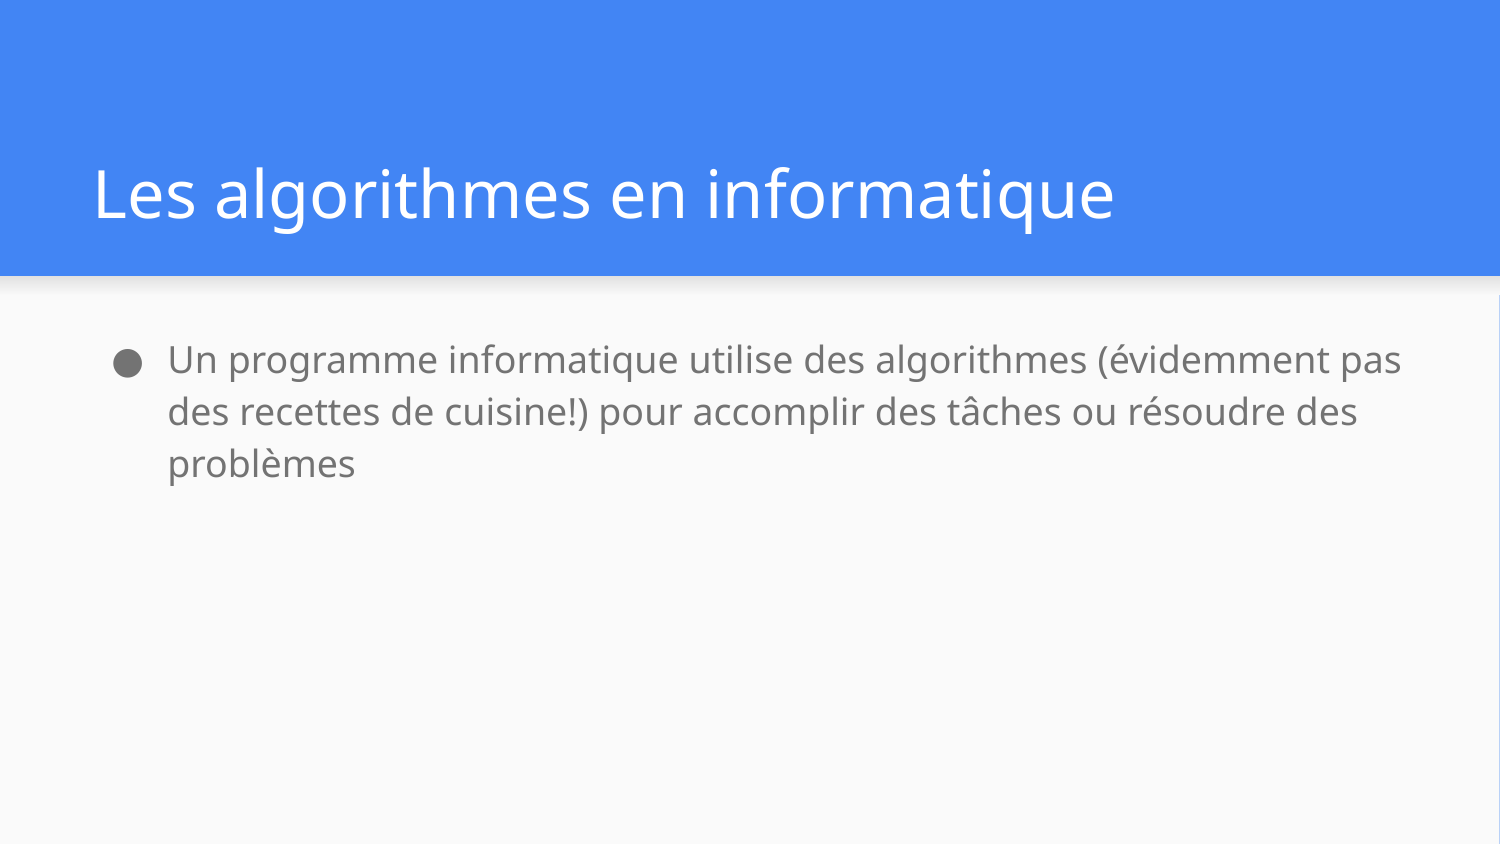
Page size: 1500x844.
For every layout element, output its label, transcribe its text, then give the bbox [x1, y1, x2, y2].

title Les algorithmes en informatique [77, 121, 1427, 248]
list Un programme informatique utilise des algorithmes (évidemment pas des recettes de cuisine!) pour accomplir des tâches ou résoudre des problèmes [77, 314, 1427, 760]
